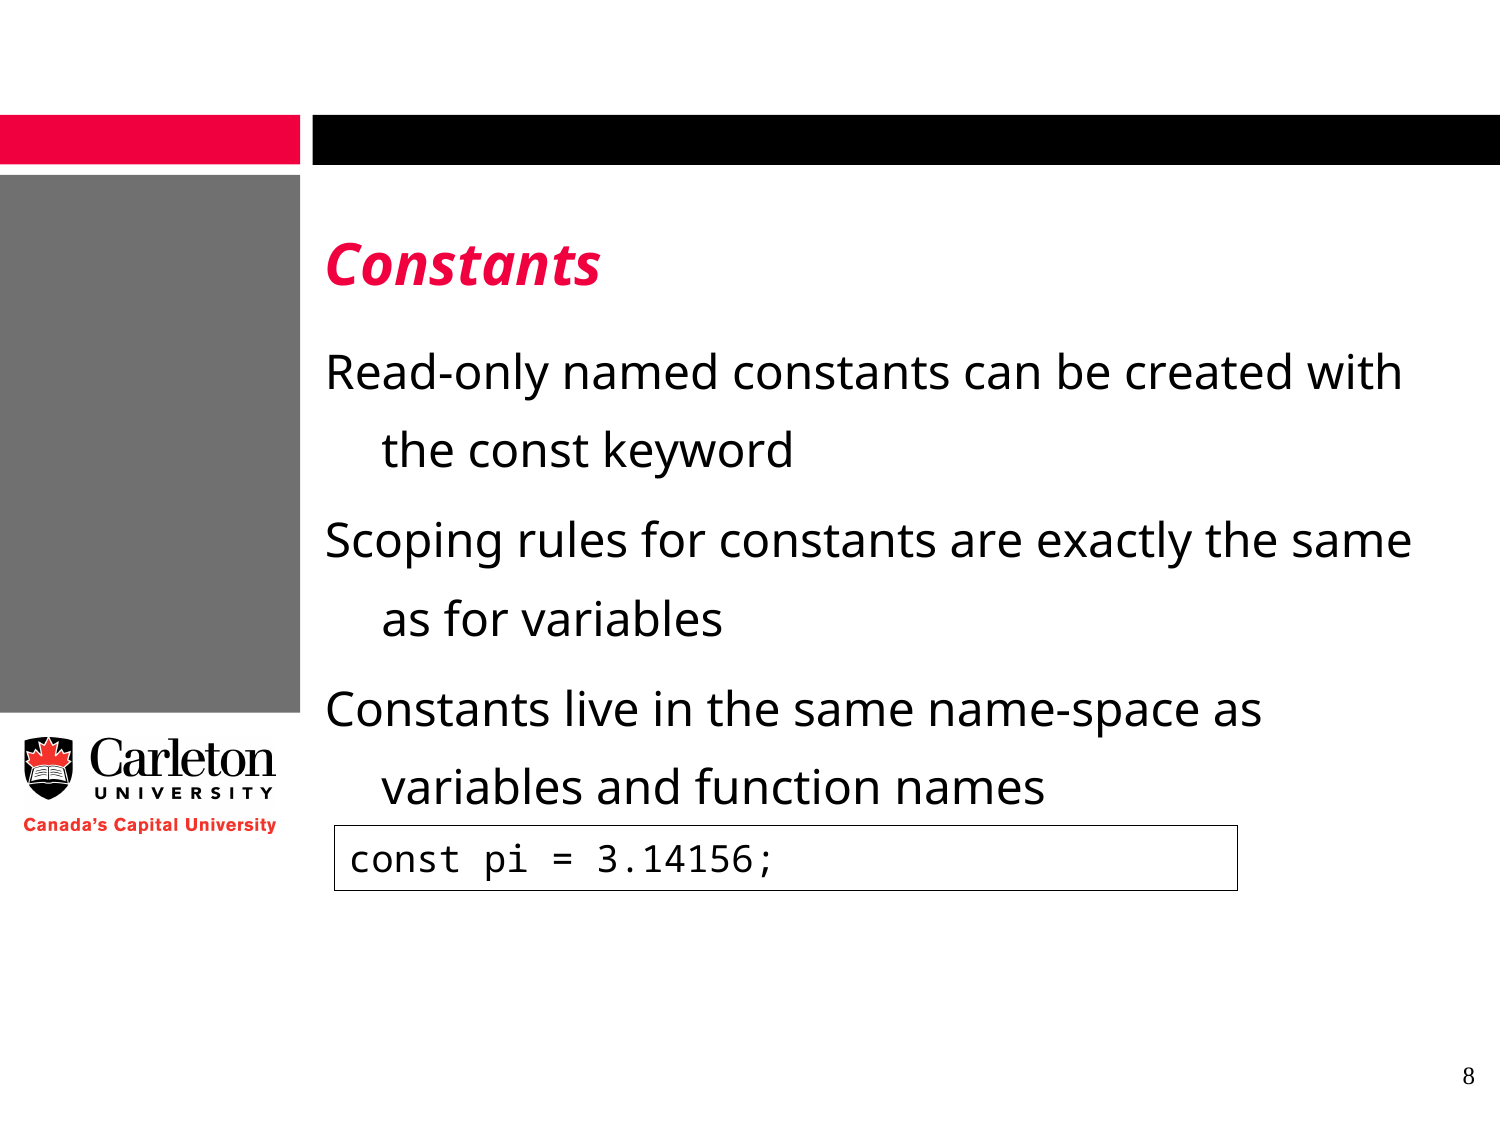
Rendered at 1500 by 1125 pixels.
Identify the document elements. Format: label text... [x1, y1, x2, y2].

list Read-only named constants can be created with the const keyword Scoping rules for constants are exactly the same as for variables Constants live in the same name-space as variables and function names [324, 324, 1450, 1036]
title Constants [324, 194, 1450, 324]
picture [24, 737, 276, 834]
text_box const pi = 3.14156; [334, 825, 1238, 886]
